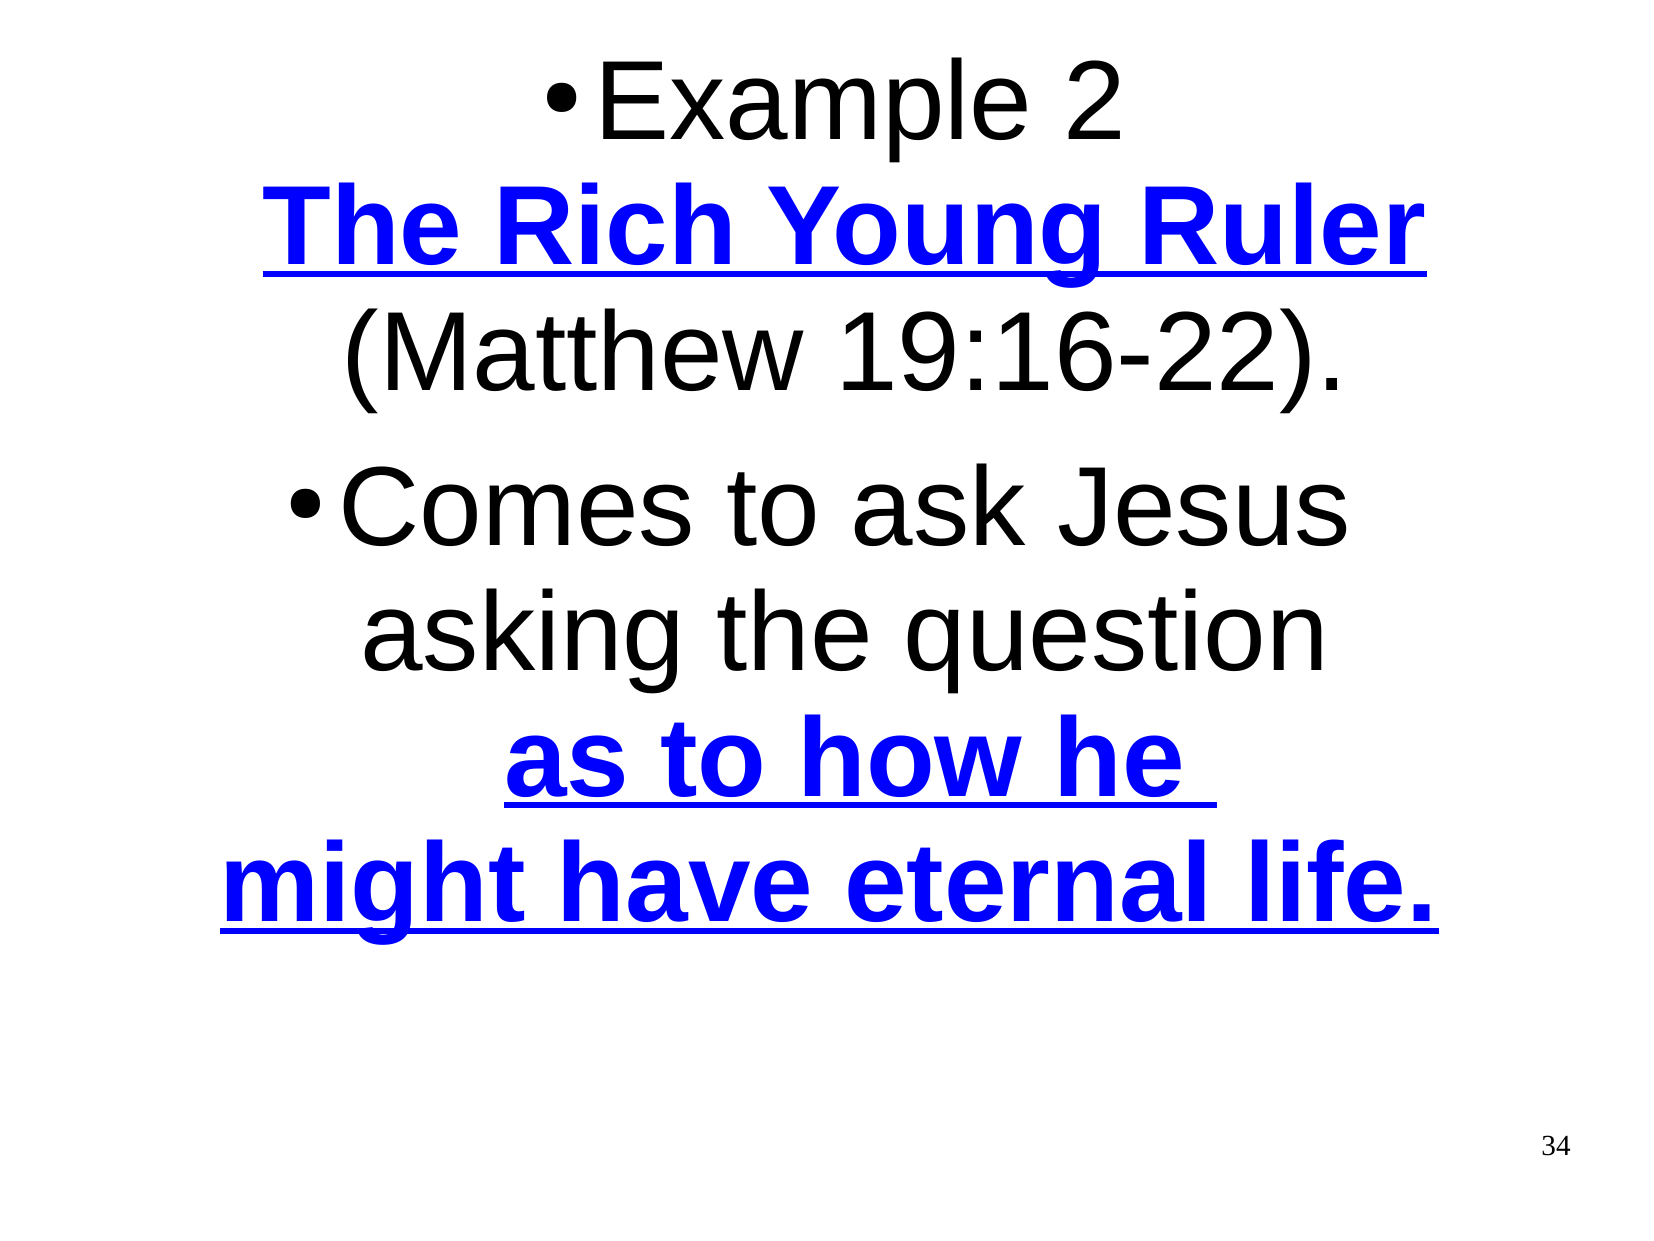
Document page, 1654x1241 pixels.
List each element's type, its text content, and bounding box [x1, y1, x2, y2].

list Example 2 The Rich Young Ruler (Matthew 19:16-22). Comes to ask Jesus asking the question as to how he might have eternal life. [37, 37, 1613, 1238]
